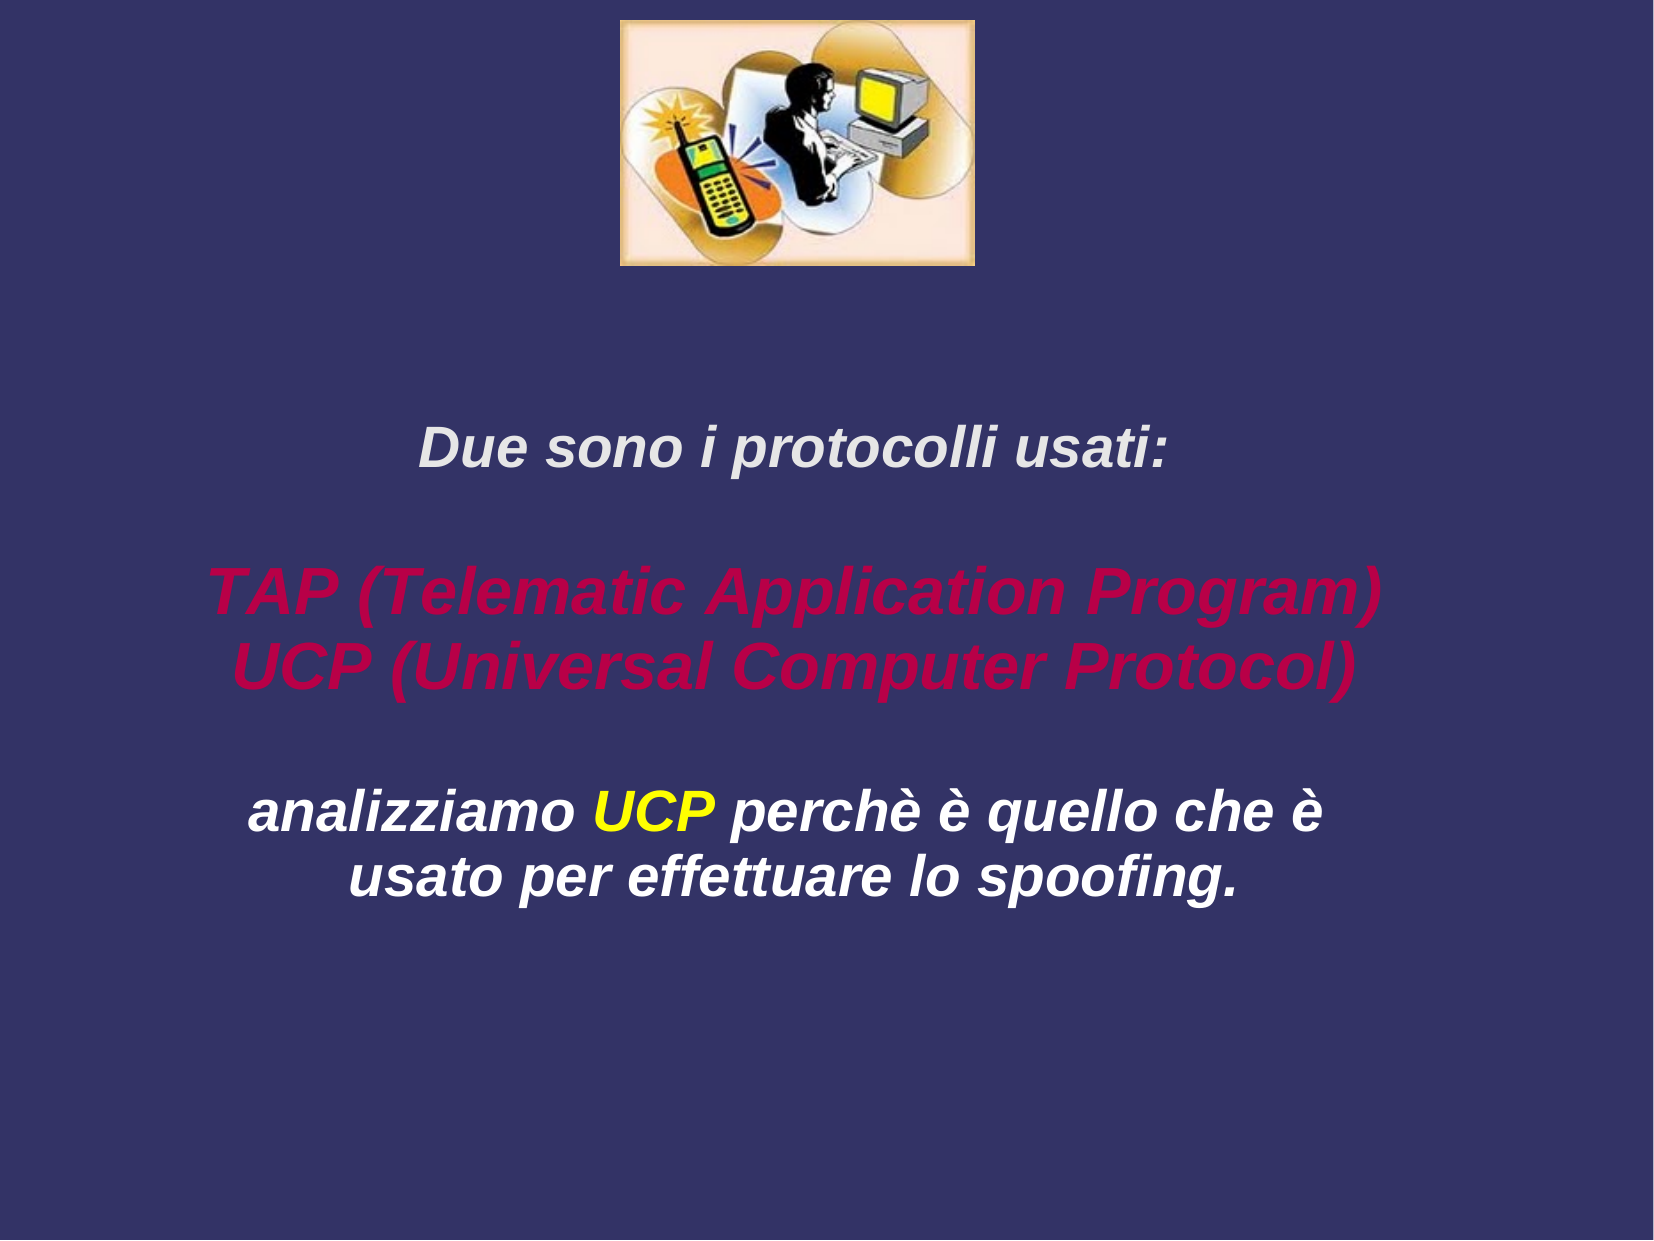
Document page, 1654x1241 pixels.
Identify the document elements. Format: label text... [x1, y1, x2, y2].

picture [620, 20, 975, 266]
title Due sono i protocolli usati: TAP (Telematic Application Program) UCP (Universal Computer Protocol) analizziamo UCP perchè è quello che è usato per effettuare lo spoofing. [88, 412, 1501, 911]
